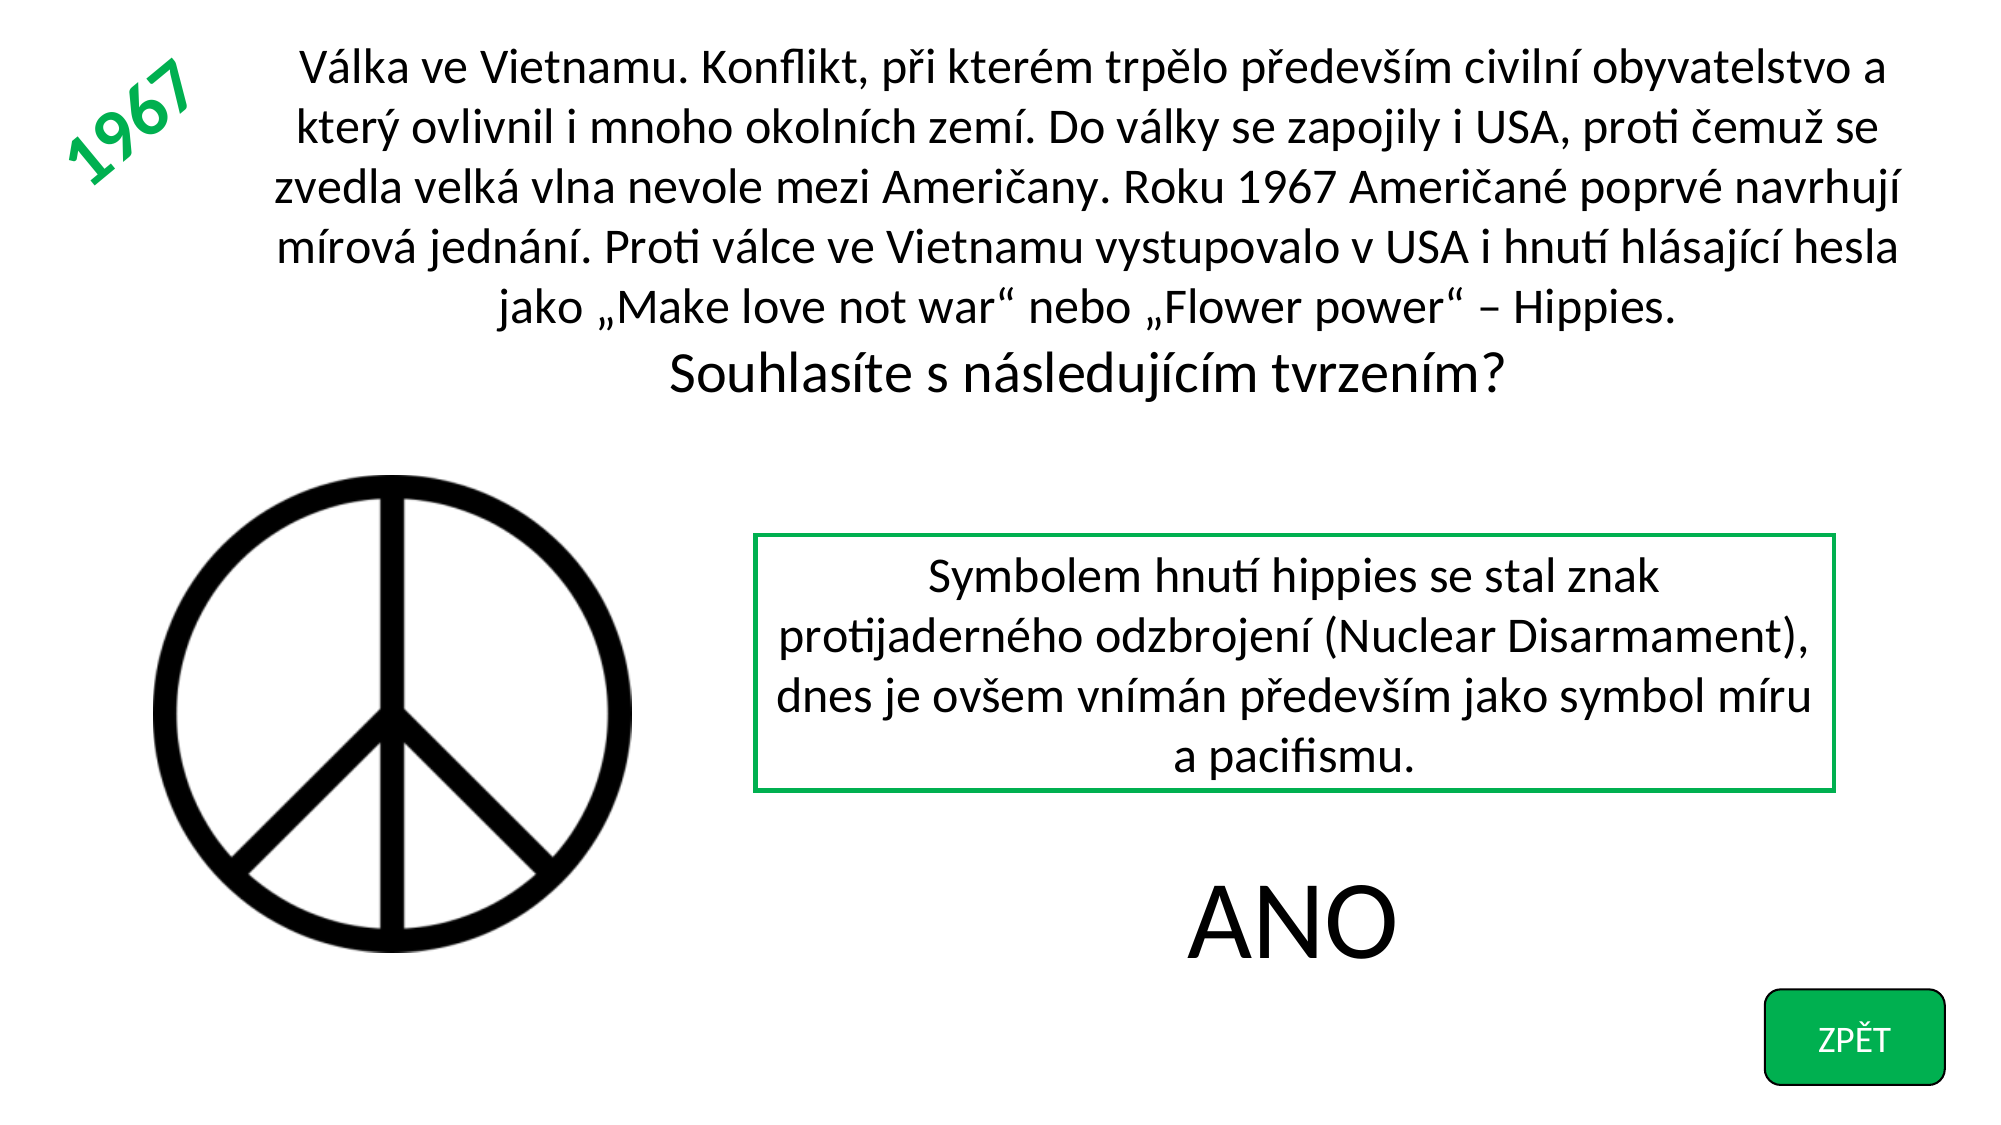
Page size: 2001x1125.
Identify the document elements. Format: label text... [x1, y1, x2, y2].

text_box ANO [1172, 837, 1415, 989]
picture [153, 475, 632, 953]
text_box Symbolem hnutí hippies se stal znak protijaderného odzbrojení (Nuclear Disarmament), dnes je ovšem vnímán především jako symbol míru a pacifismu. [755, 535, 1835, 791]
text_box ZPĚT [1764, 989, 1945, 1085]
text_box 1967 [24, 21, 218, 219]
text_box Válka ve Vietnamu. Konflikt, při kterém trpělo především civilní obyvatelstvo a který ovlivnil i mnoho okolních zemí. Do války se zapojily i USA, proti čemuž se zvedla velká vlna nevole mezi Američany. Roku 1967 Američané poprvé navrhují mírová jednání. Proti válce ve Vietnamu vystupovalo v USA i hnutí hlásající hesla jako „Make love not war“ nebo „Flower power“ – Hippies. Souhlasíte s následujícím tvrzením? [218, 26, 1959, 482]
